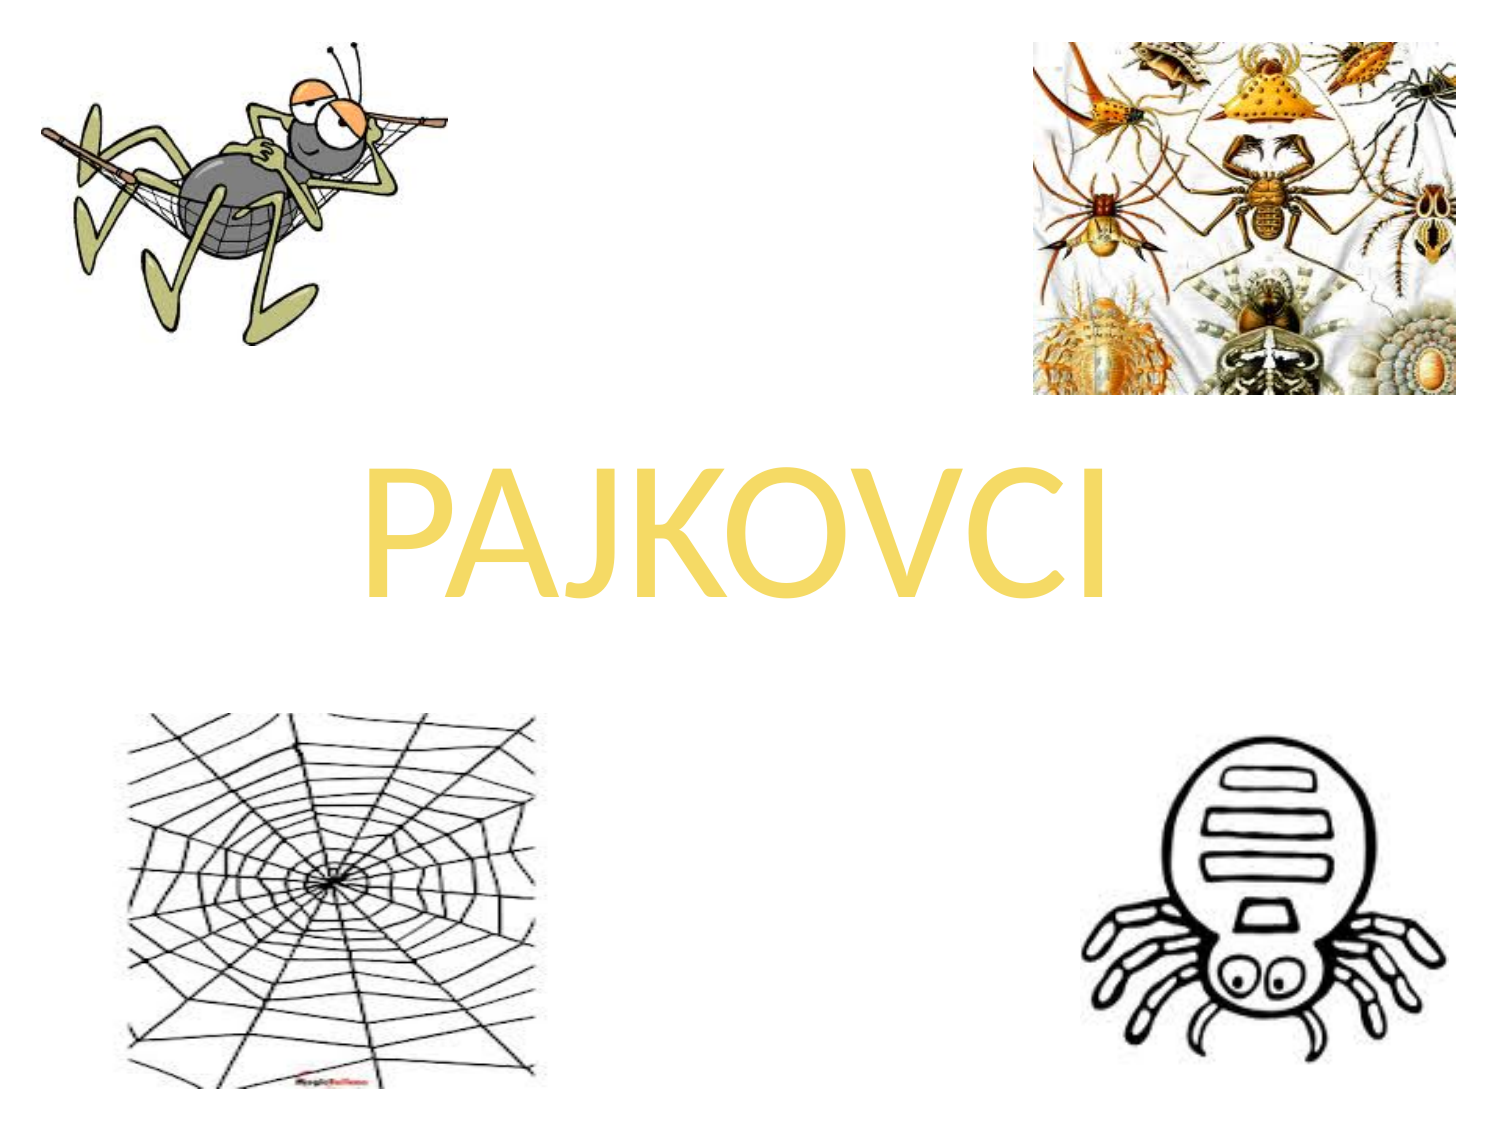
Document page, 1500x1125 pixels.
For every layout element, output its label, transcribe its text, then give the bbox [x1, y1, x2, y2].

title PAJKOVCI [100, 397, 1376, 639]
picture [41, 42, 448, 346]
picture [1033, 42, 1456, 395]
picture [1080, 716, 1449, 1084]
picture [28, 713, 637, 1089]
subtitle [225, 637, 1275, 925]
